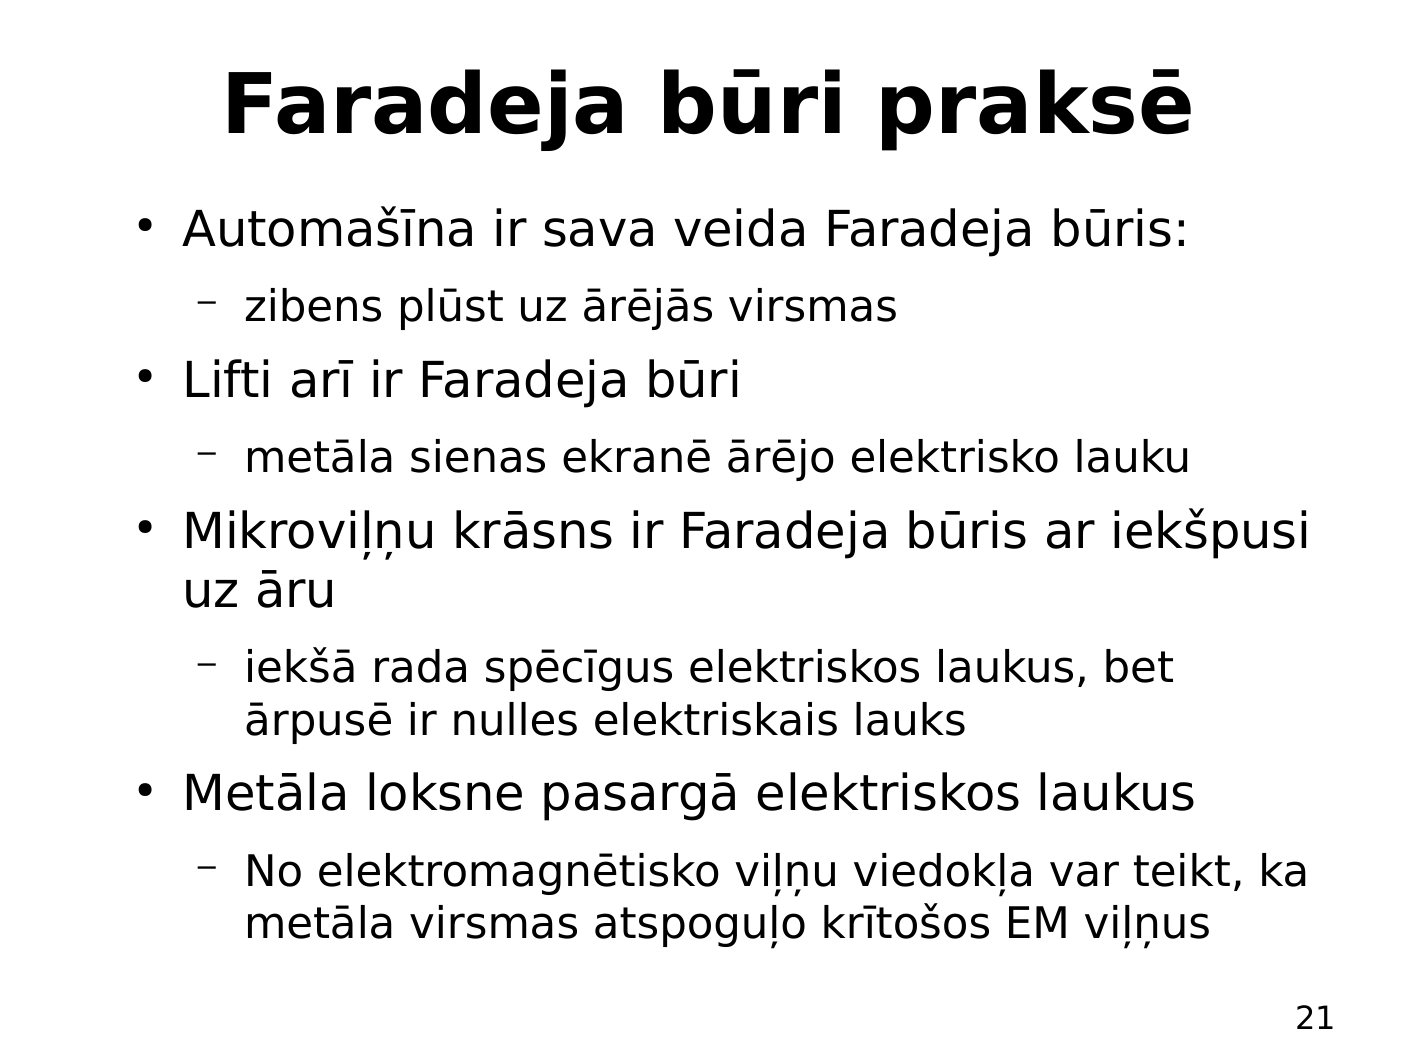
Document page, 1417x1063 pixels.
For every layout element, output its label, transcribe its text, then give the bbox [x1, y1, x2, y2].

list Automašīna ir sava veida Faradeja būris: zibens plūst uz ārējās virsmas Lifti arī ir Faradeja būri metāla sienas ekranē ārējo elektrisko lauku Mikroviļņu krāsns ir Faradeja būris ar iekšpusi uz āru iekšā rada spēcīgus elektriskos laukus, bet ārpusē ir nulles elektriskais lauks Metāla loksne pasargā elektriskos laukus No elektromagnētisko viļņu viedokļa var teikt, ka metāla virsmas atspoguļo krītošos EM viļņus [106, 188, 1334, 969]
title Faradeja būri praksē [106, 11, 1311, 188]
